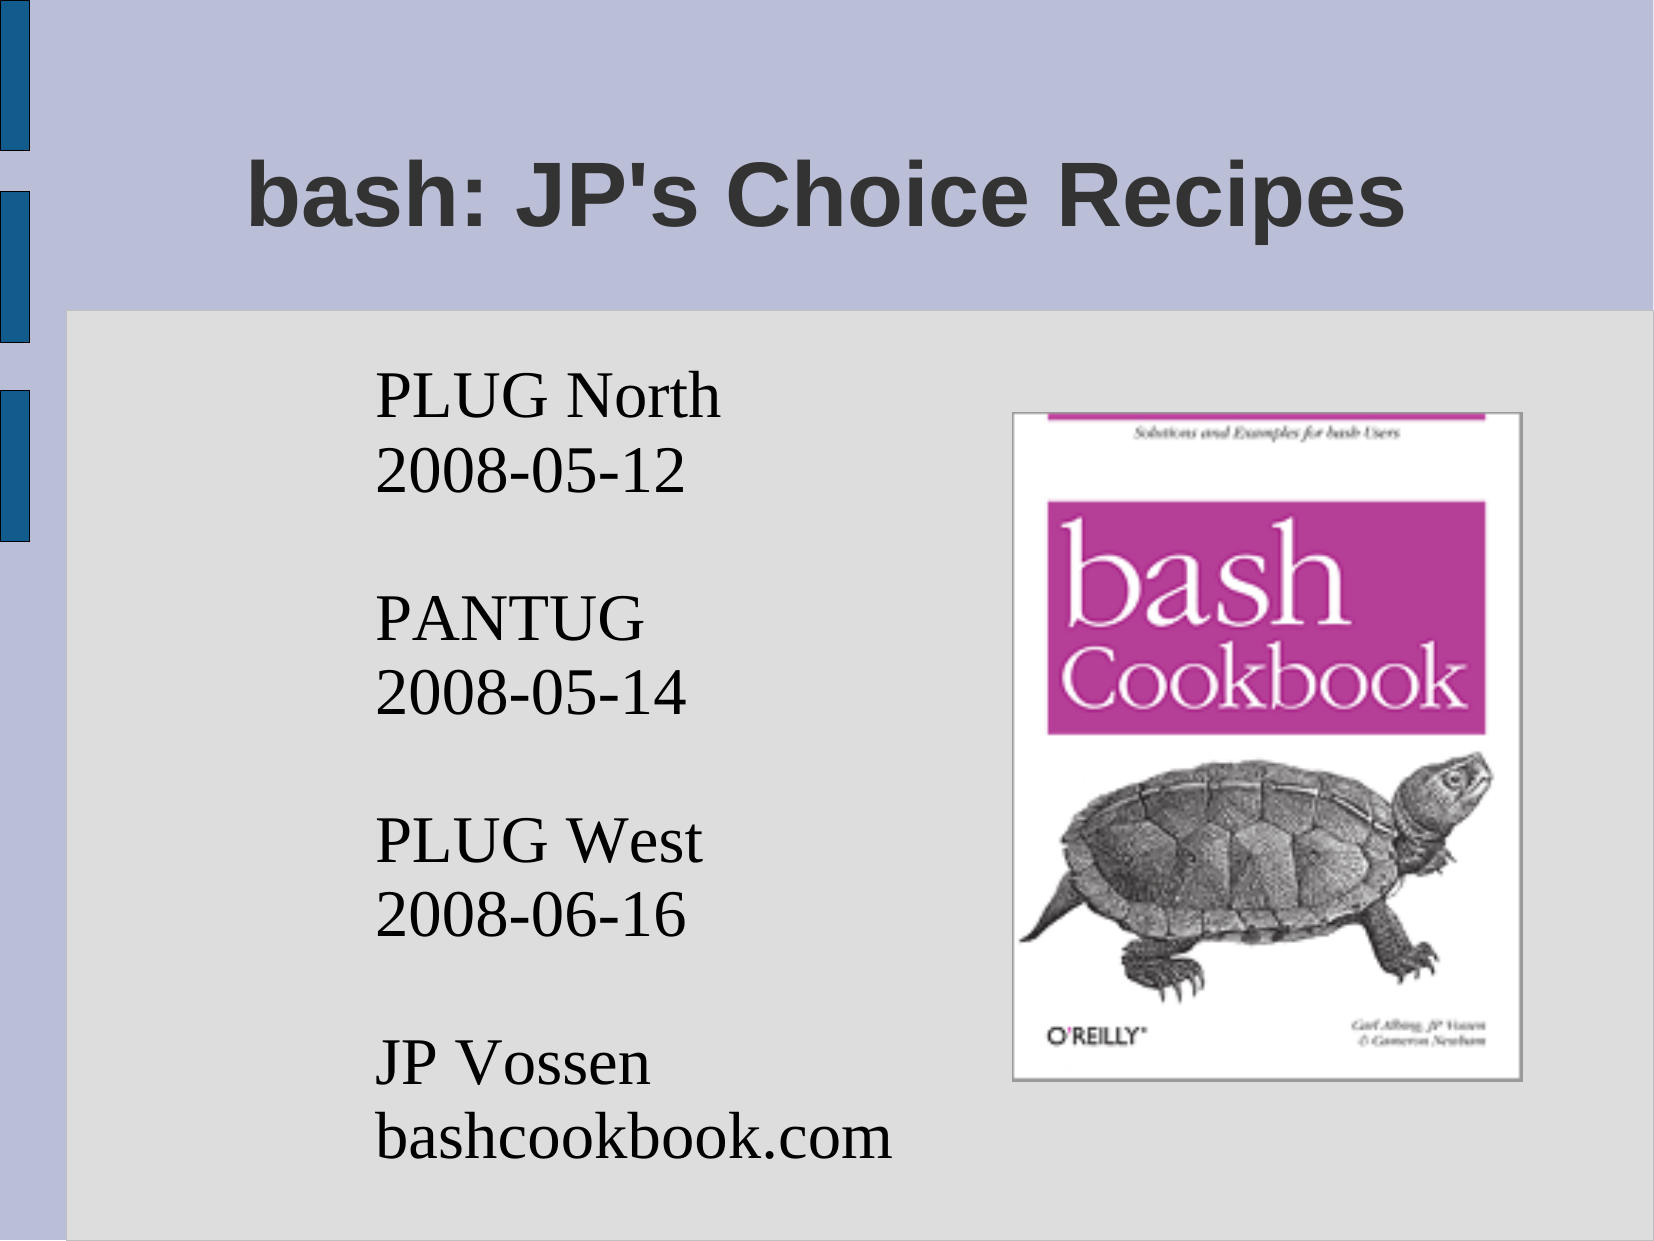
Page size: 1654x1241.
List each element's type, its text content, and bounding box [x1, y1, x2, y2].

picture [1012, 412, 1523, 1082]
subtitle PLUG North 2008-05-12 PANTUG 2008-05-14 PLUG West 2008-06-16 JP Vossen bashcookbook.com [375, 358, 1079, 1174]
title bash: JP's Choice Recipes [121, 91, 1534, 299]
